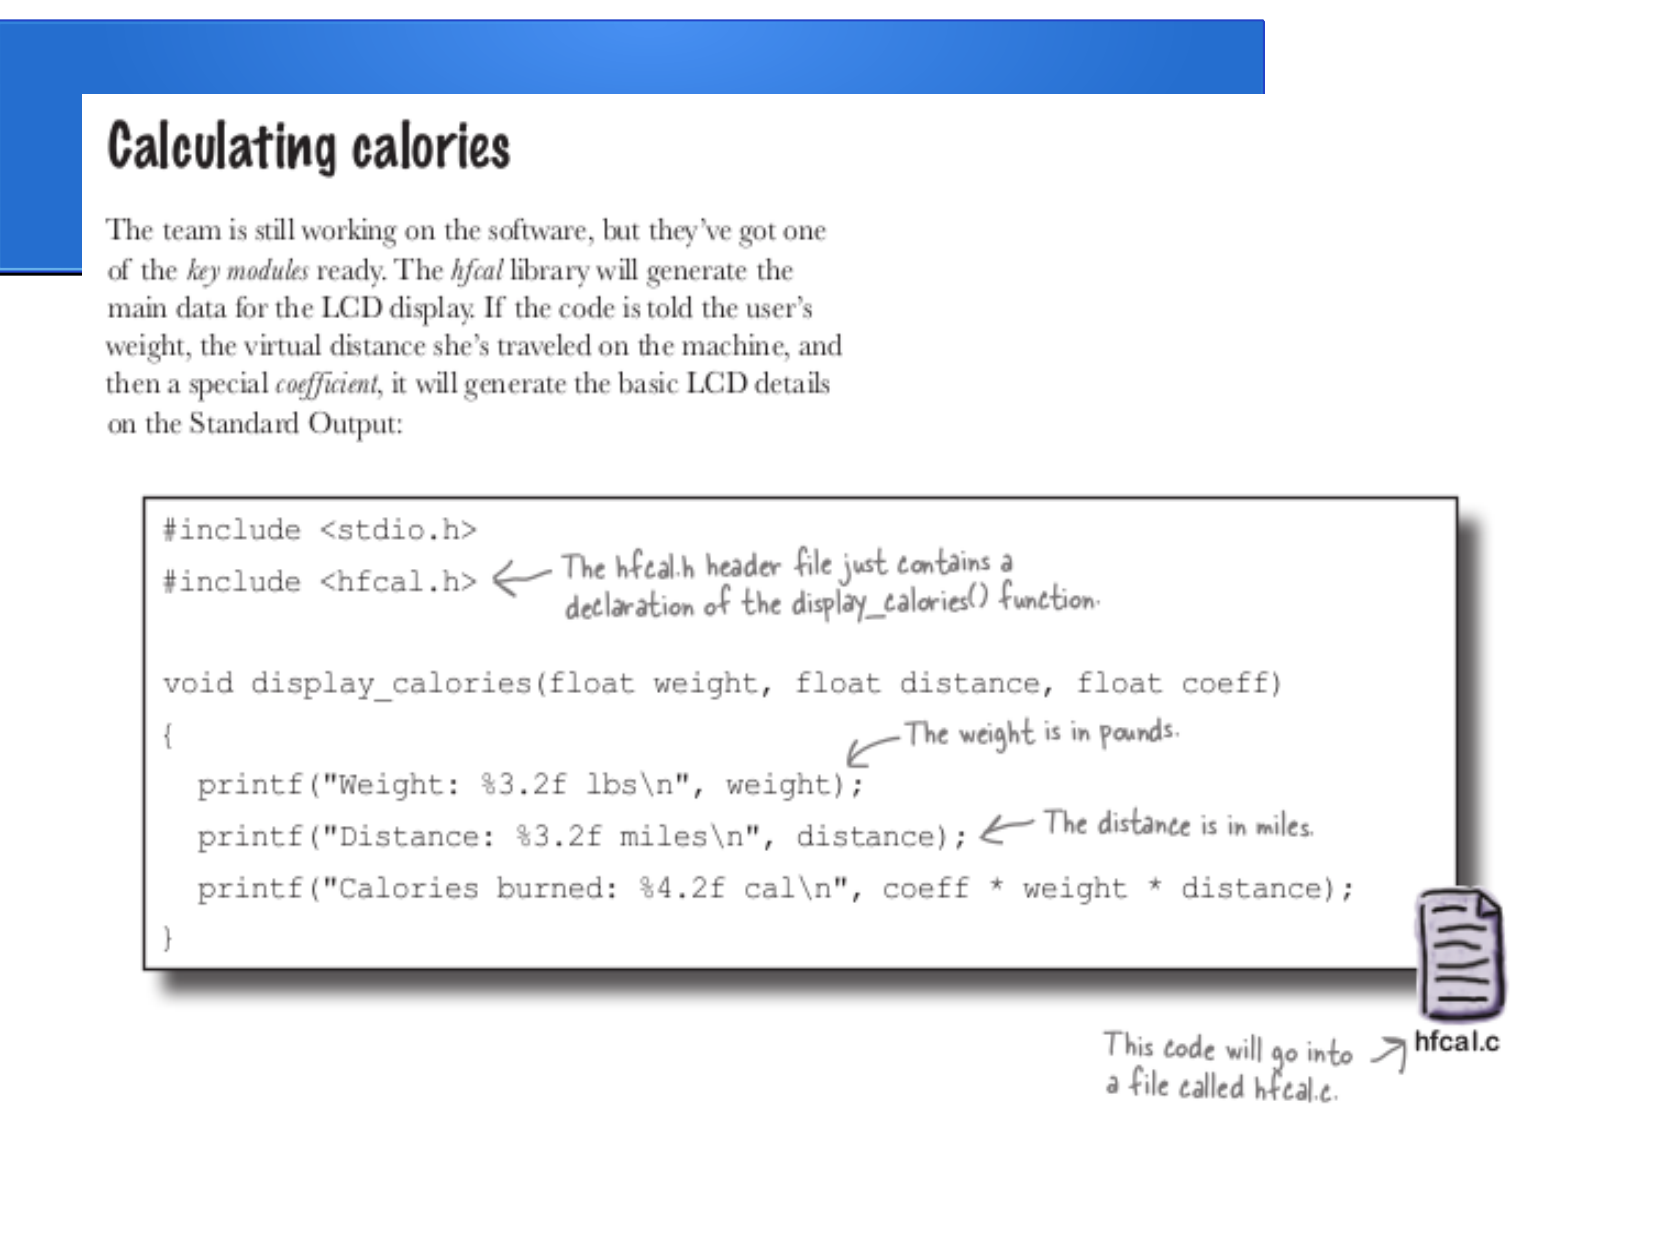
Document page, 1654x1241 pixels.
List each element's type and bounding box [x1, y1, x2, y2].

picture [82, 94, 1560, 1134]
